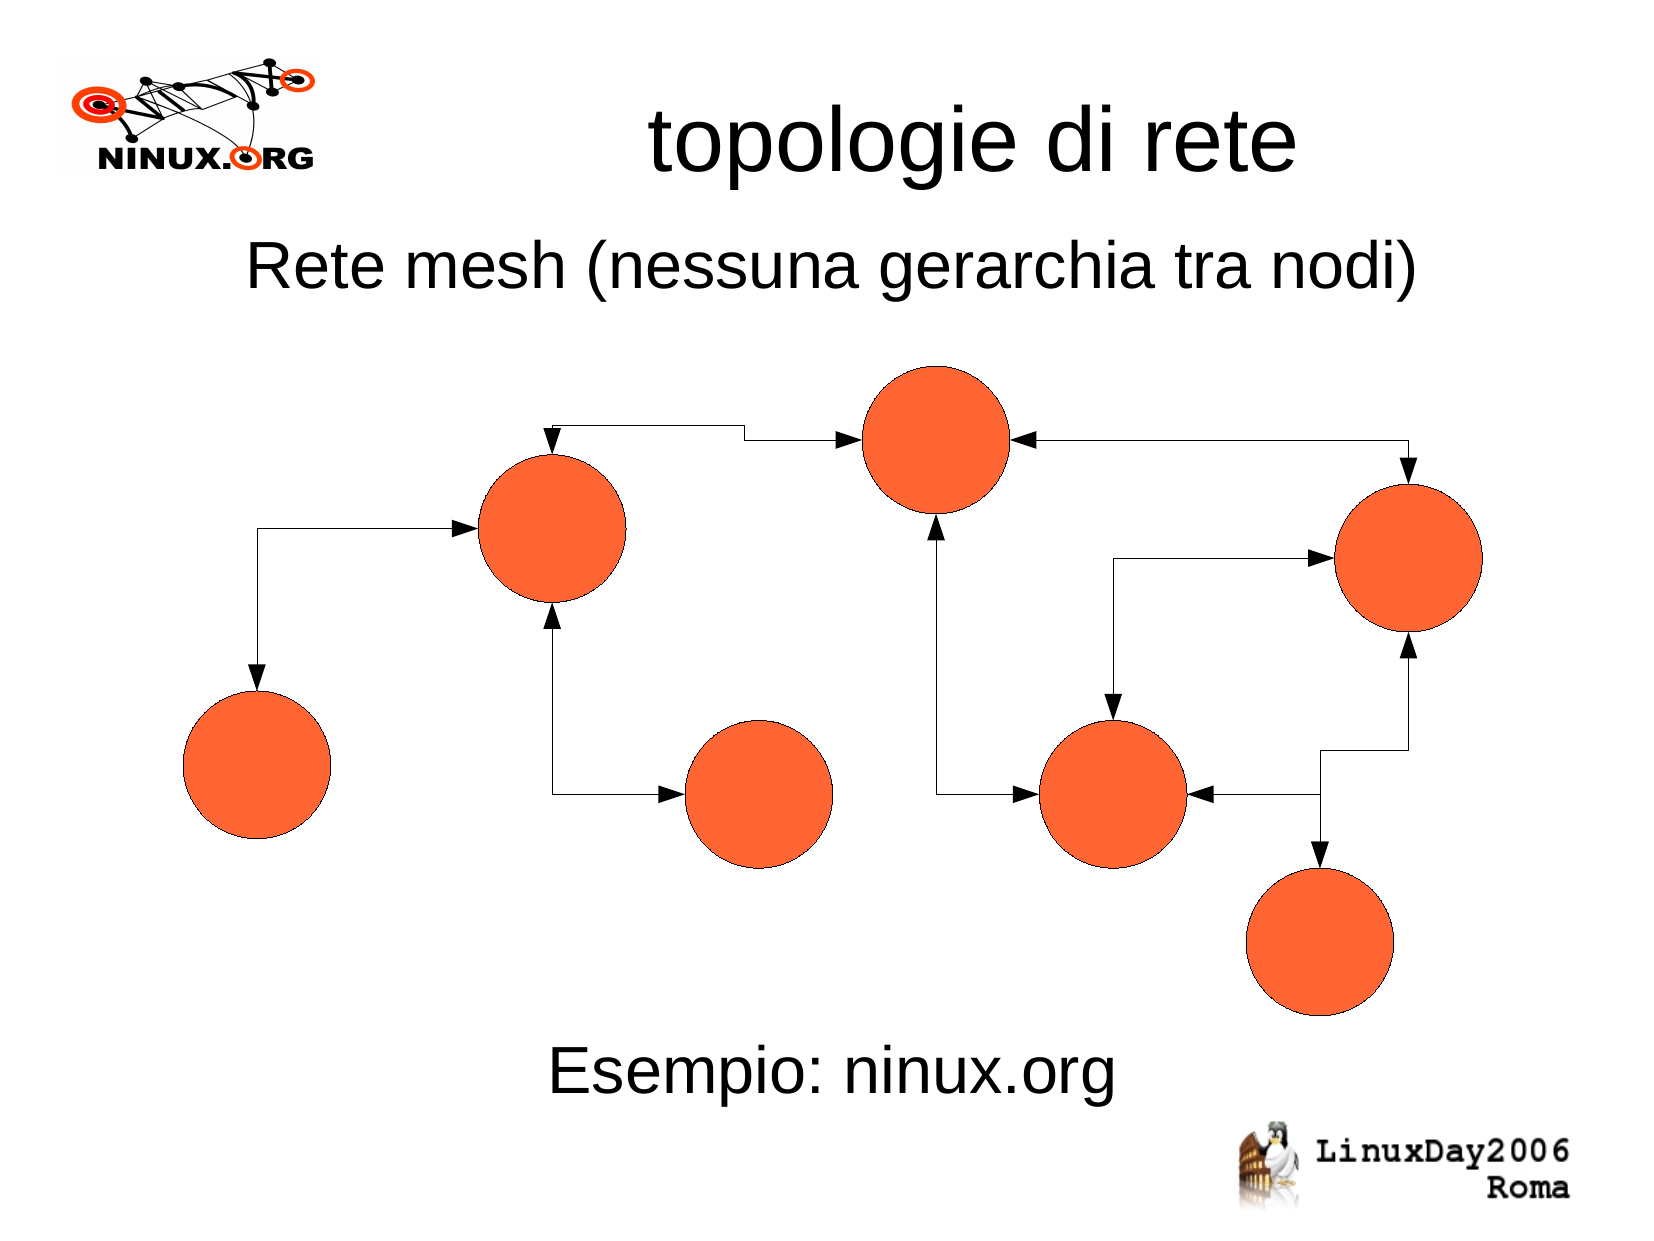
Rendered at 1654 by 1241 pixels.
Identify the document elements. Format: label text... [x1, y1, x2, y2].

text_box [862, 366, 1010, 514]
text_box [478, 454, 627, 603]
text_box Esempio: ninux.org [88, 958, 1577, 1109]
picture [1234, 1121, 1589, 1211]
text_box [183, 690, 331, 839]
text_box [1334, 484, 1483, 632]
text_box [1246, 868, 1394, 1016]
title topologie di rete [383, 43, 1565, 206]
text_box [685, 720, 833, 869]
subtitle Rete mesh (nessuna gerarchia tra nodi) [88, 206, 1577, 325]
picture [59, 58, 323, 178]
text_box [1039, 720, 1188, 869]
